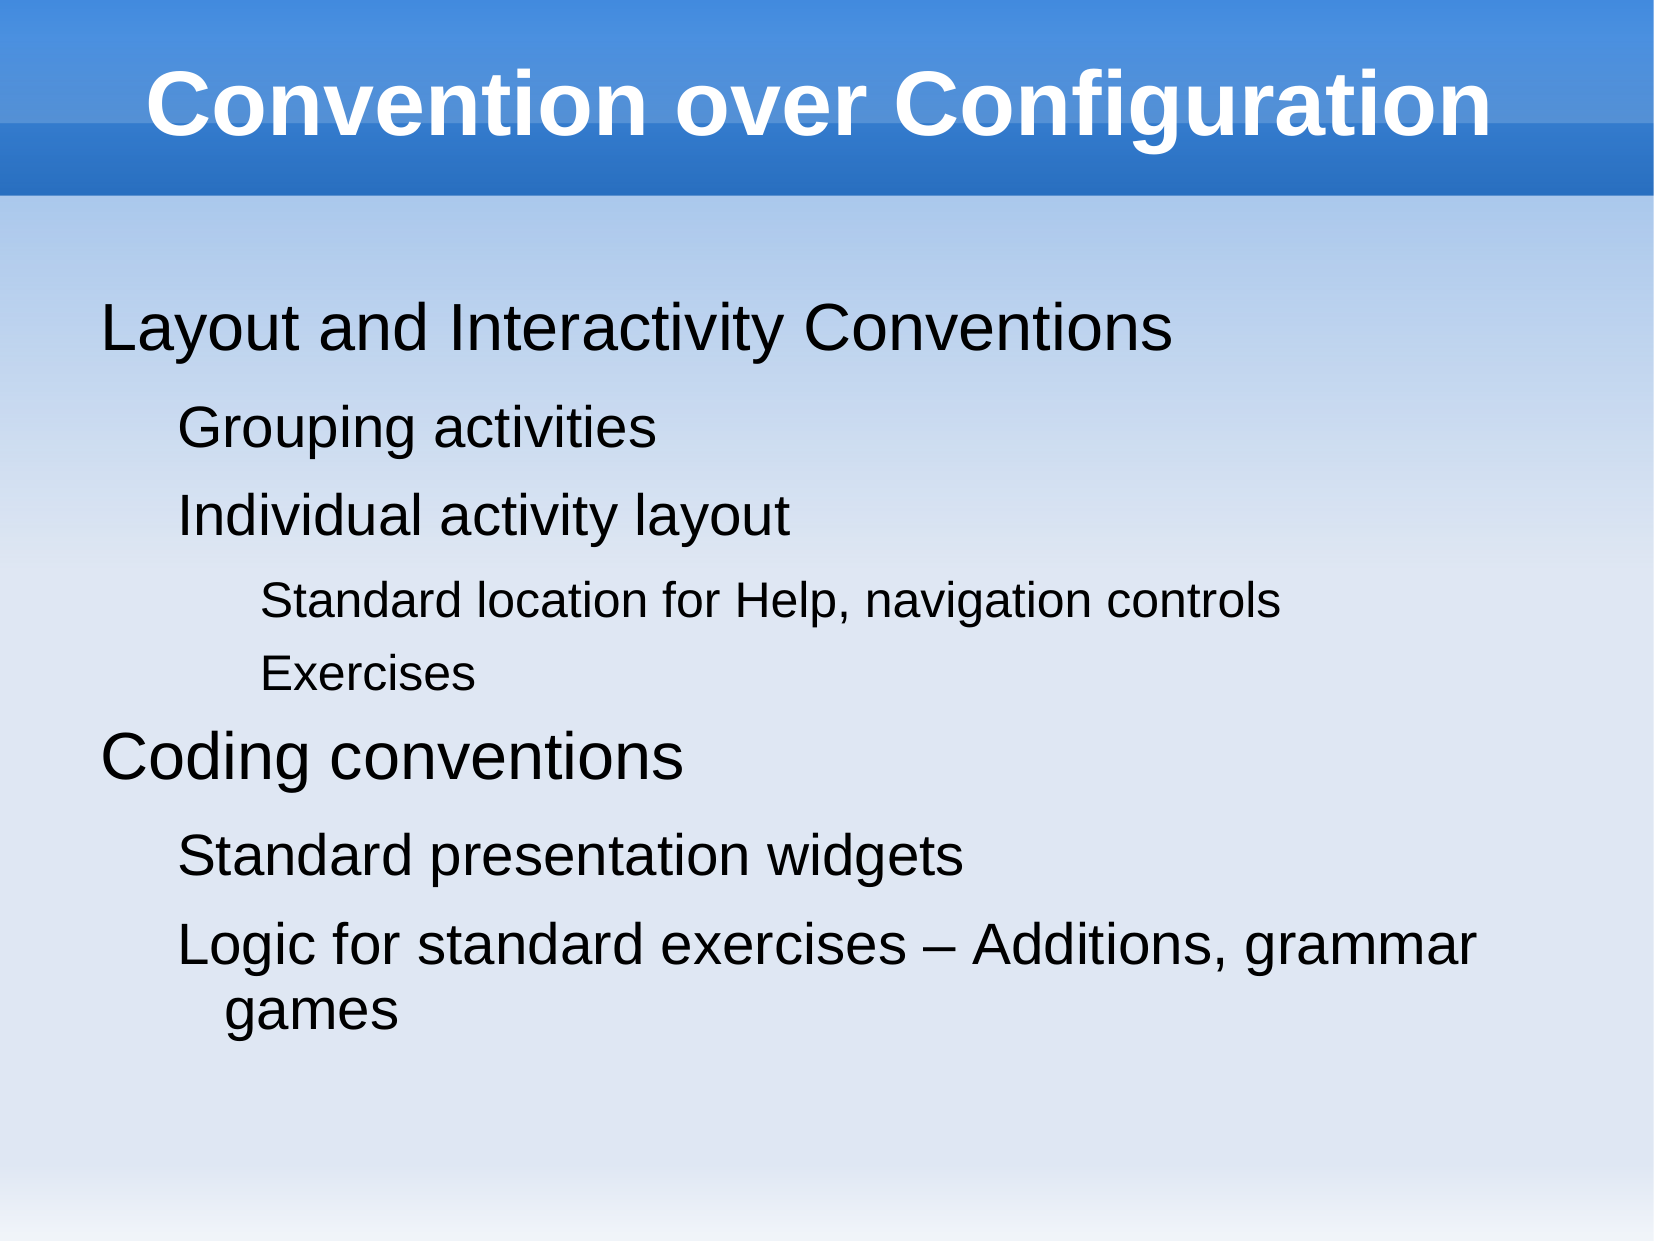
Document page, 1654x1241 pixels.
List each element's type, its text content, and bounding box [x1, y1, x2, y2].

picture [0, 0, 1654, 1241]
title Convention over Configuration [76, 7, 1565, 200]
list Layout and Interactivity Conventions Grouping activities Individual activity layout Standard location for Help, navigation controls Exercises Coding conventions Standard presentation widgets Logic for standard exercises – Additions, grammar games [82, 290, 1571, 1109]
